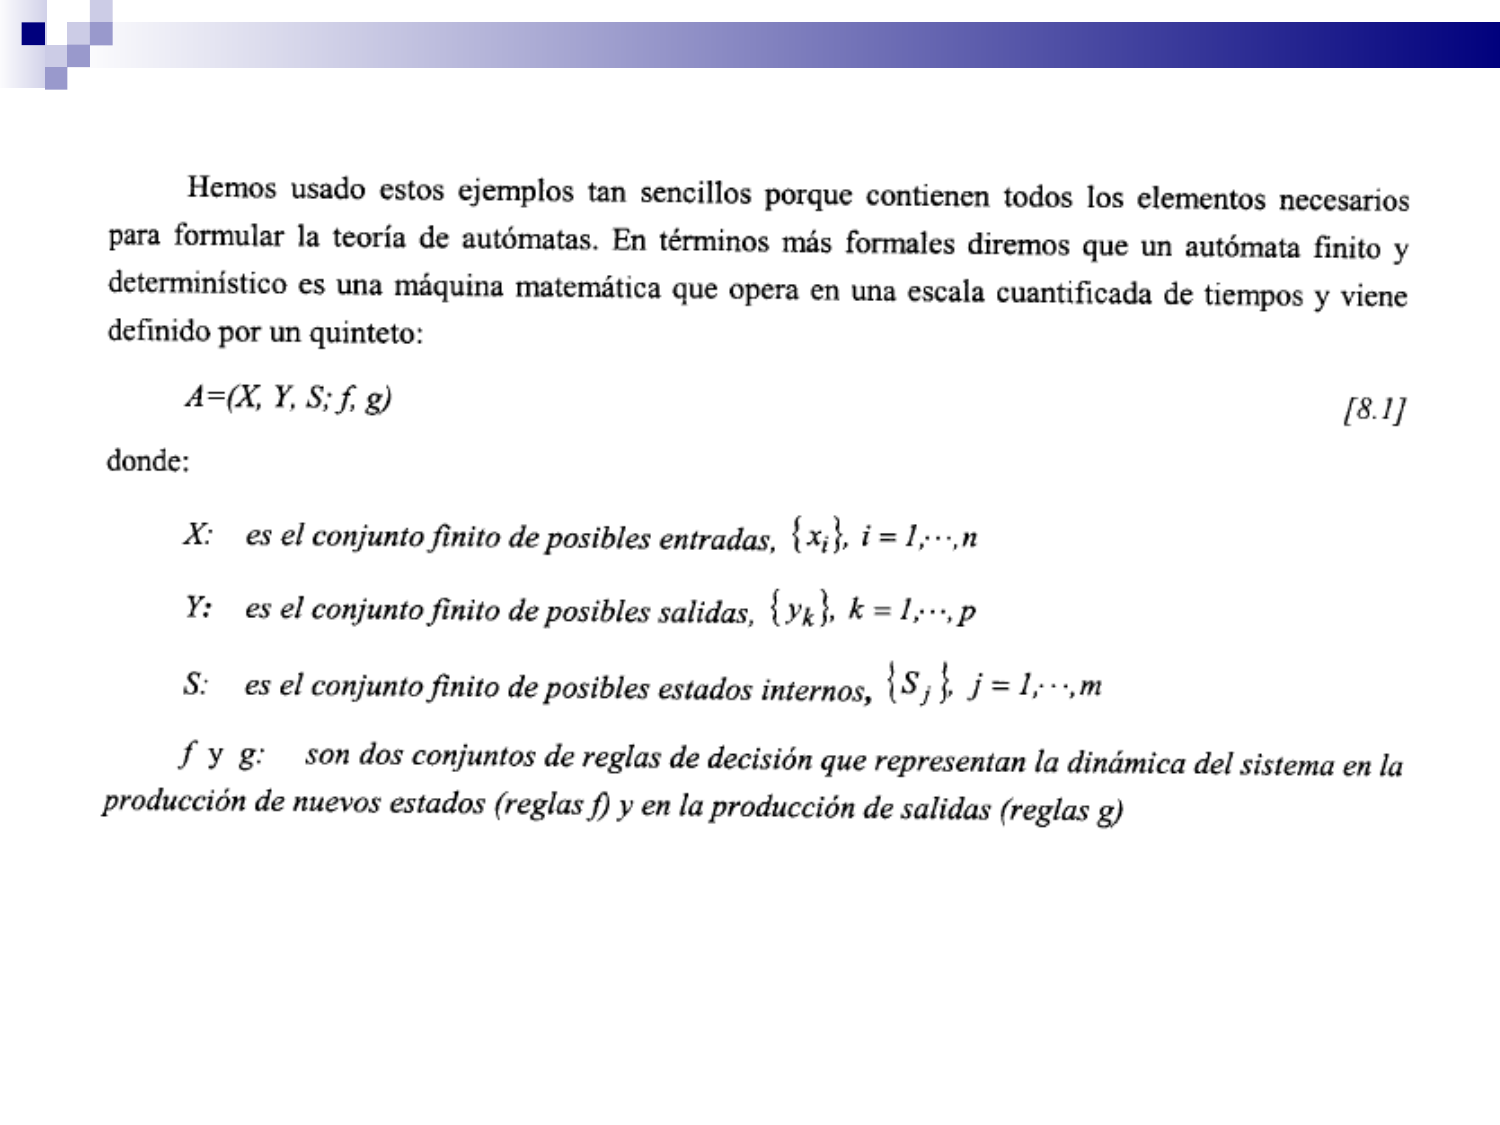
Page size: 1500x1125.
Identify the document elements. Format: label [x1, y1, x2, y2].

picture [76, 172, 1436, 847]
